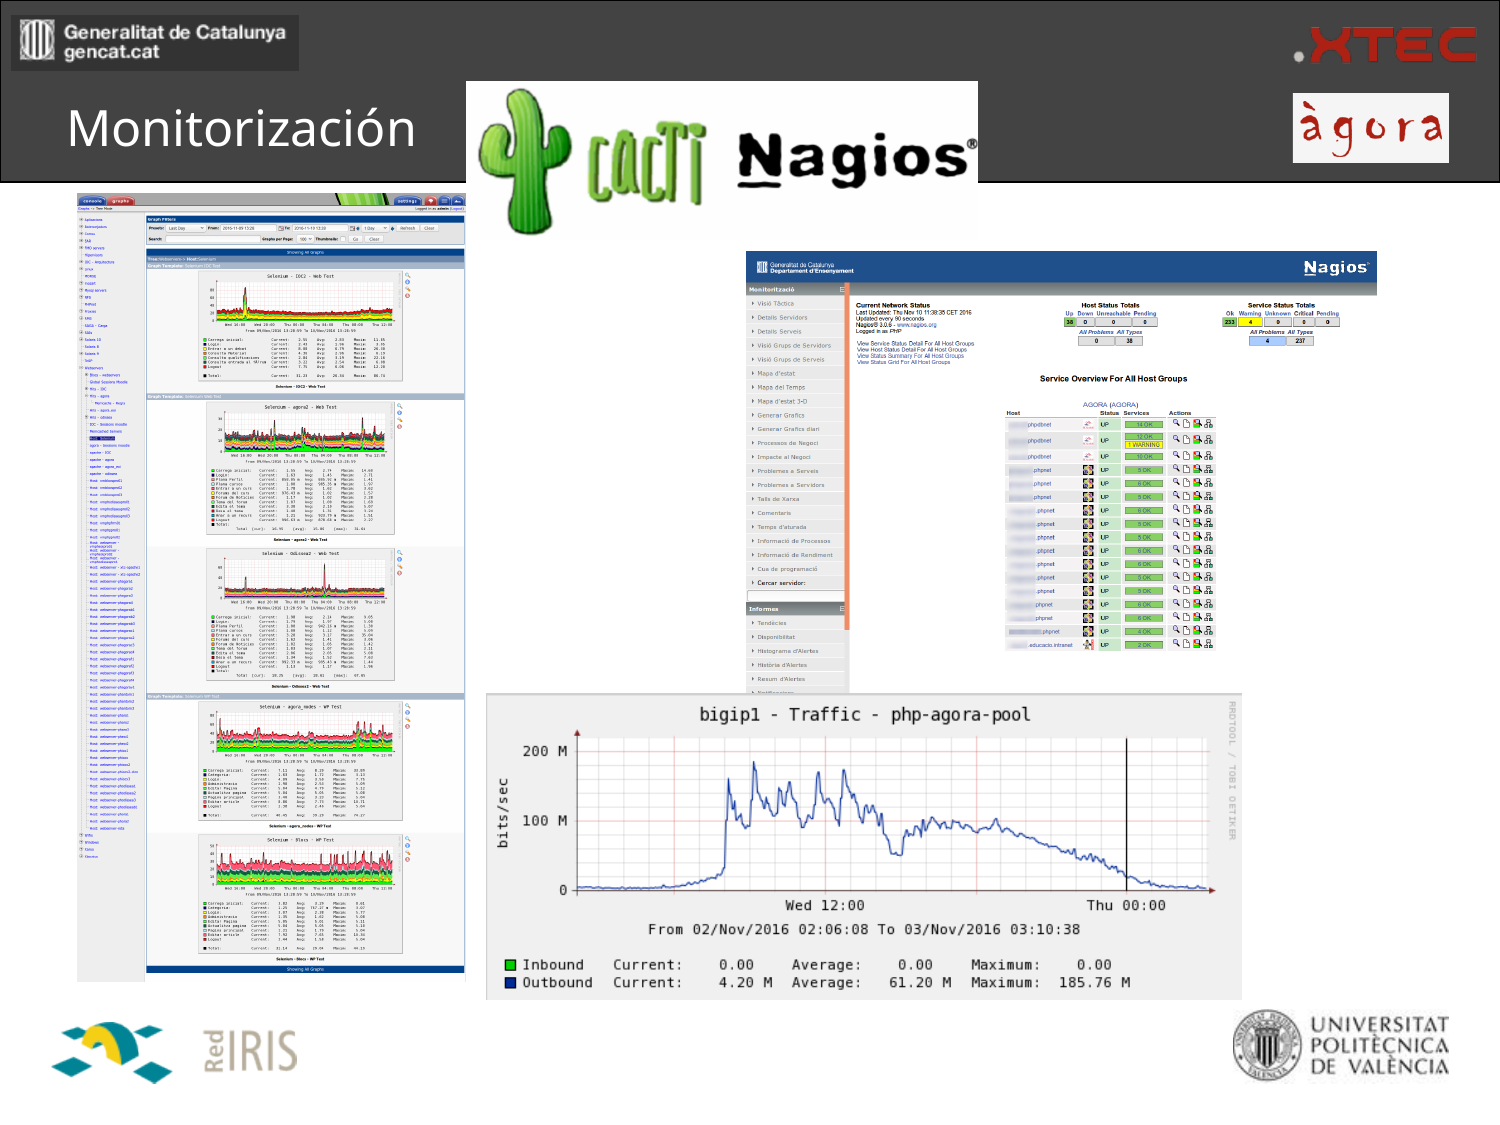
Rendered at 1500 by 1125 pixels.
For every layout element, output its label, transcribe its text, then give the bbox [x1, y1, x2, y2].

title Monitorización [51, 81, 466, 207]
picture [1293, 23, 1480, 67]
picture [77, 81, 978, 982]
picture [11, 15, 299, 71]
picture [1233, 1009, 1449, 1084]
picture [51, 1022, 297, 1084]
title Monitorización [978, 81, 1449, 207]
picture [486, 251, 1377, 1000]
